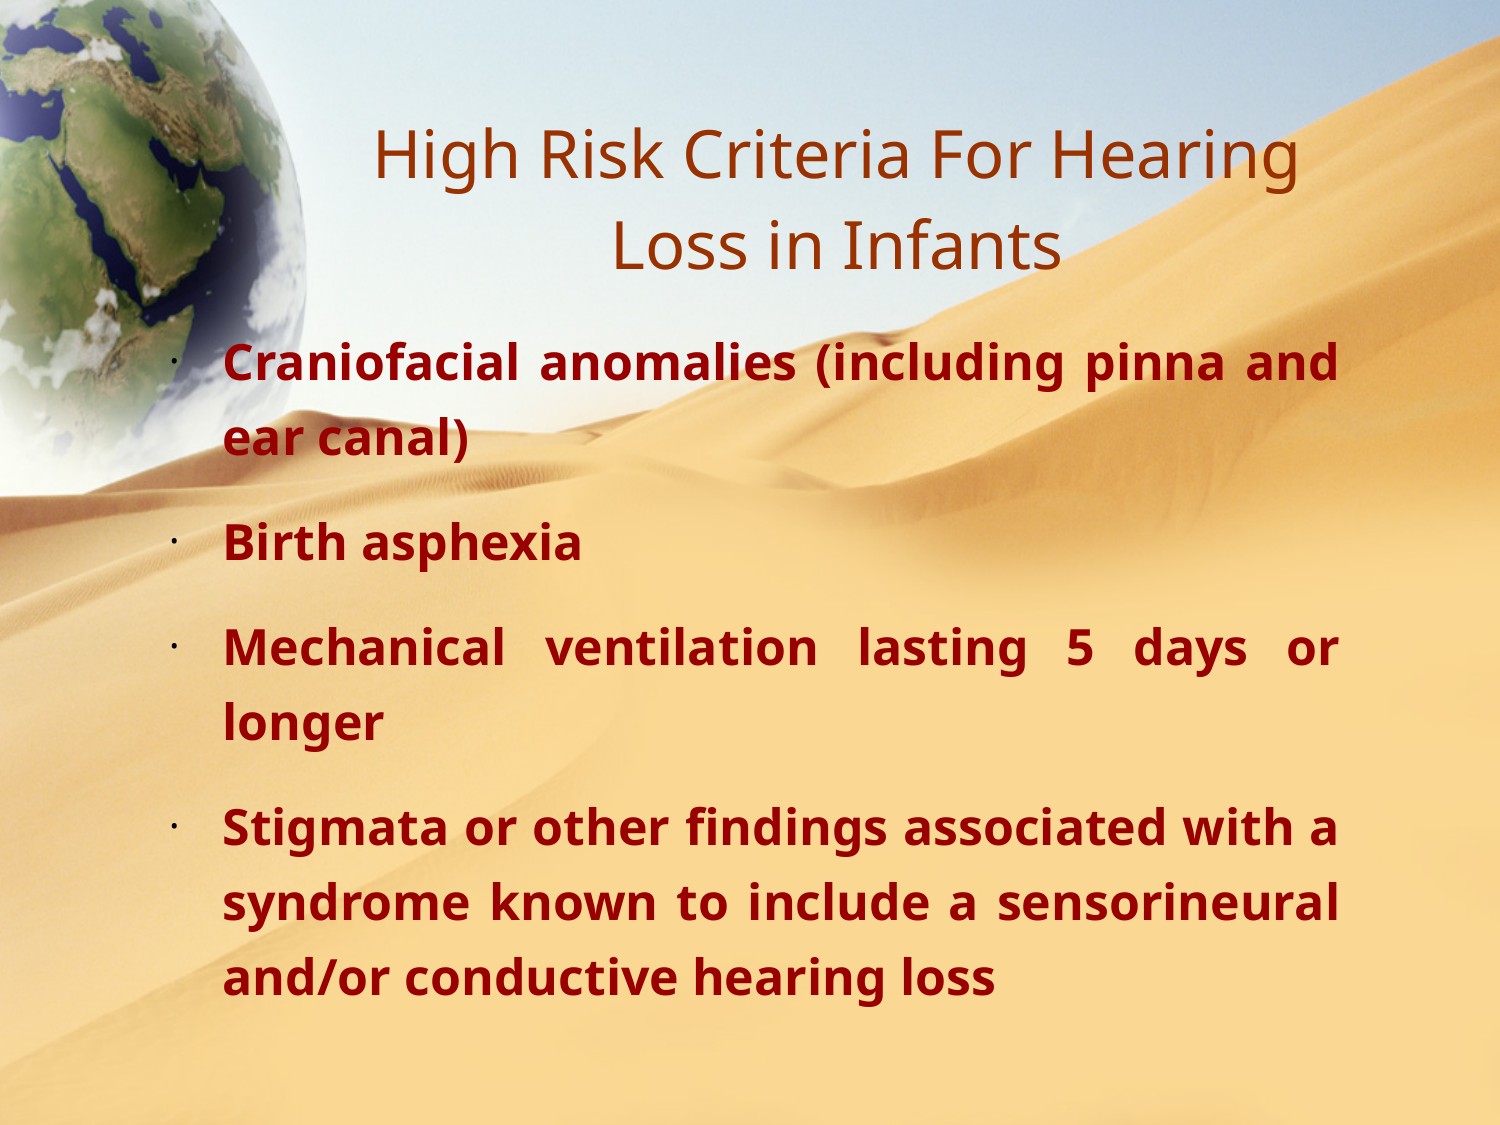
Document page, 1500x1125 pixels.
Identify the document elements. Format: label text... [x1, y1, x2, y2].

picture [0, 0, 1500, 1125]
text_box High Risk Criteria For Hearing Loss in Infants [287, 99, 1388, 304]
text_box Craniofacial anomalies (including pinna and ear canal) Birth asphexia Mechanical ventilation lasting 5 days or longer Stigmata or other findings associated with a syndrome known to include a sensorineural and/or conductive hearing loss [155, 312, 1356, 1038]
